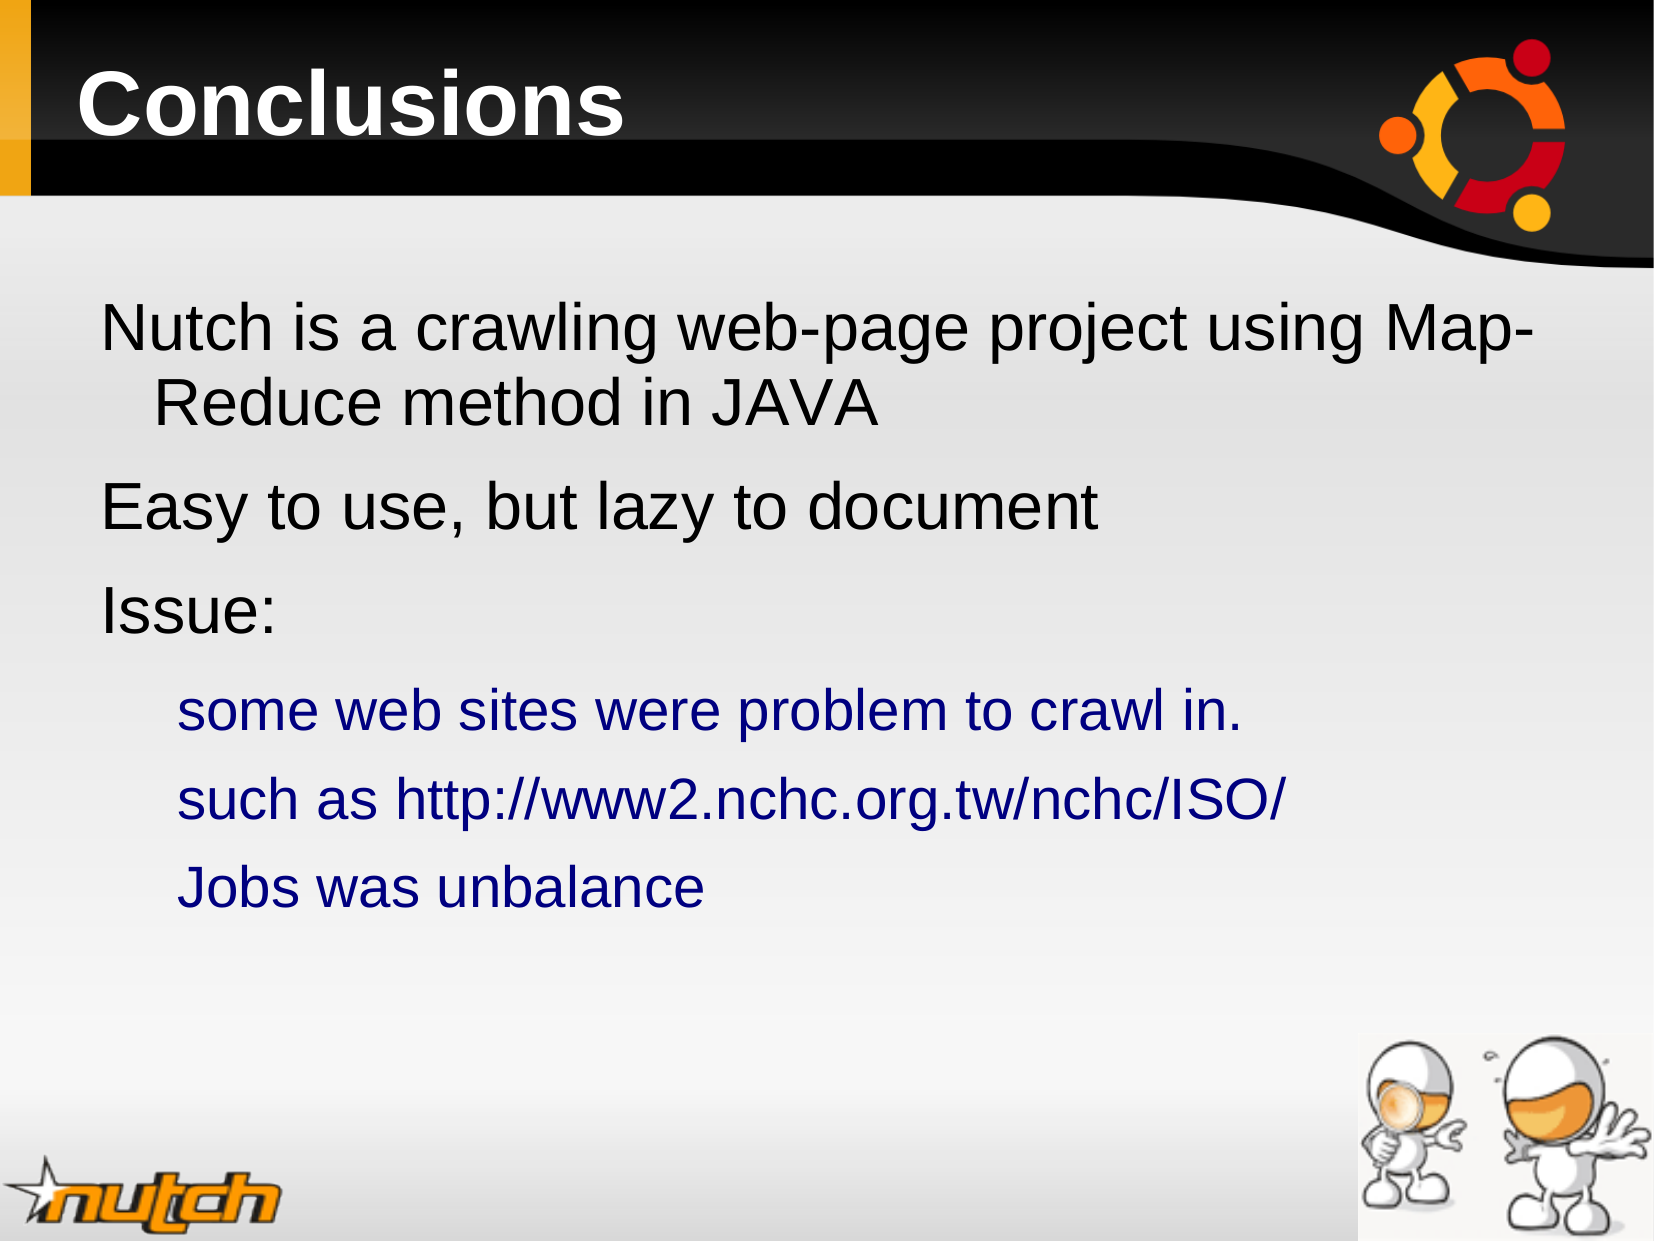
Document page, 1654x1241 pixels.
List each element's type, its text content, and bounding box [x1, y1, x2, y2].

picture [0, 0, 1654, 1241]
title Conclusions [76, 7, 1565, 200]
list Nutch is a crawling web-page project using Map-Reduce method in JAVA Easy to use, but lazy to document Issue: some web sites were problem to crawl in. such as http://www2.nchc.org.tw/nchc/ISO/ Jobs was unbalance [82, 290, 1571, 1094]
